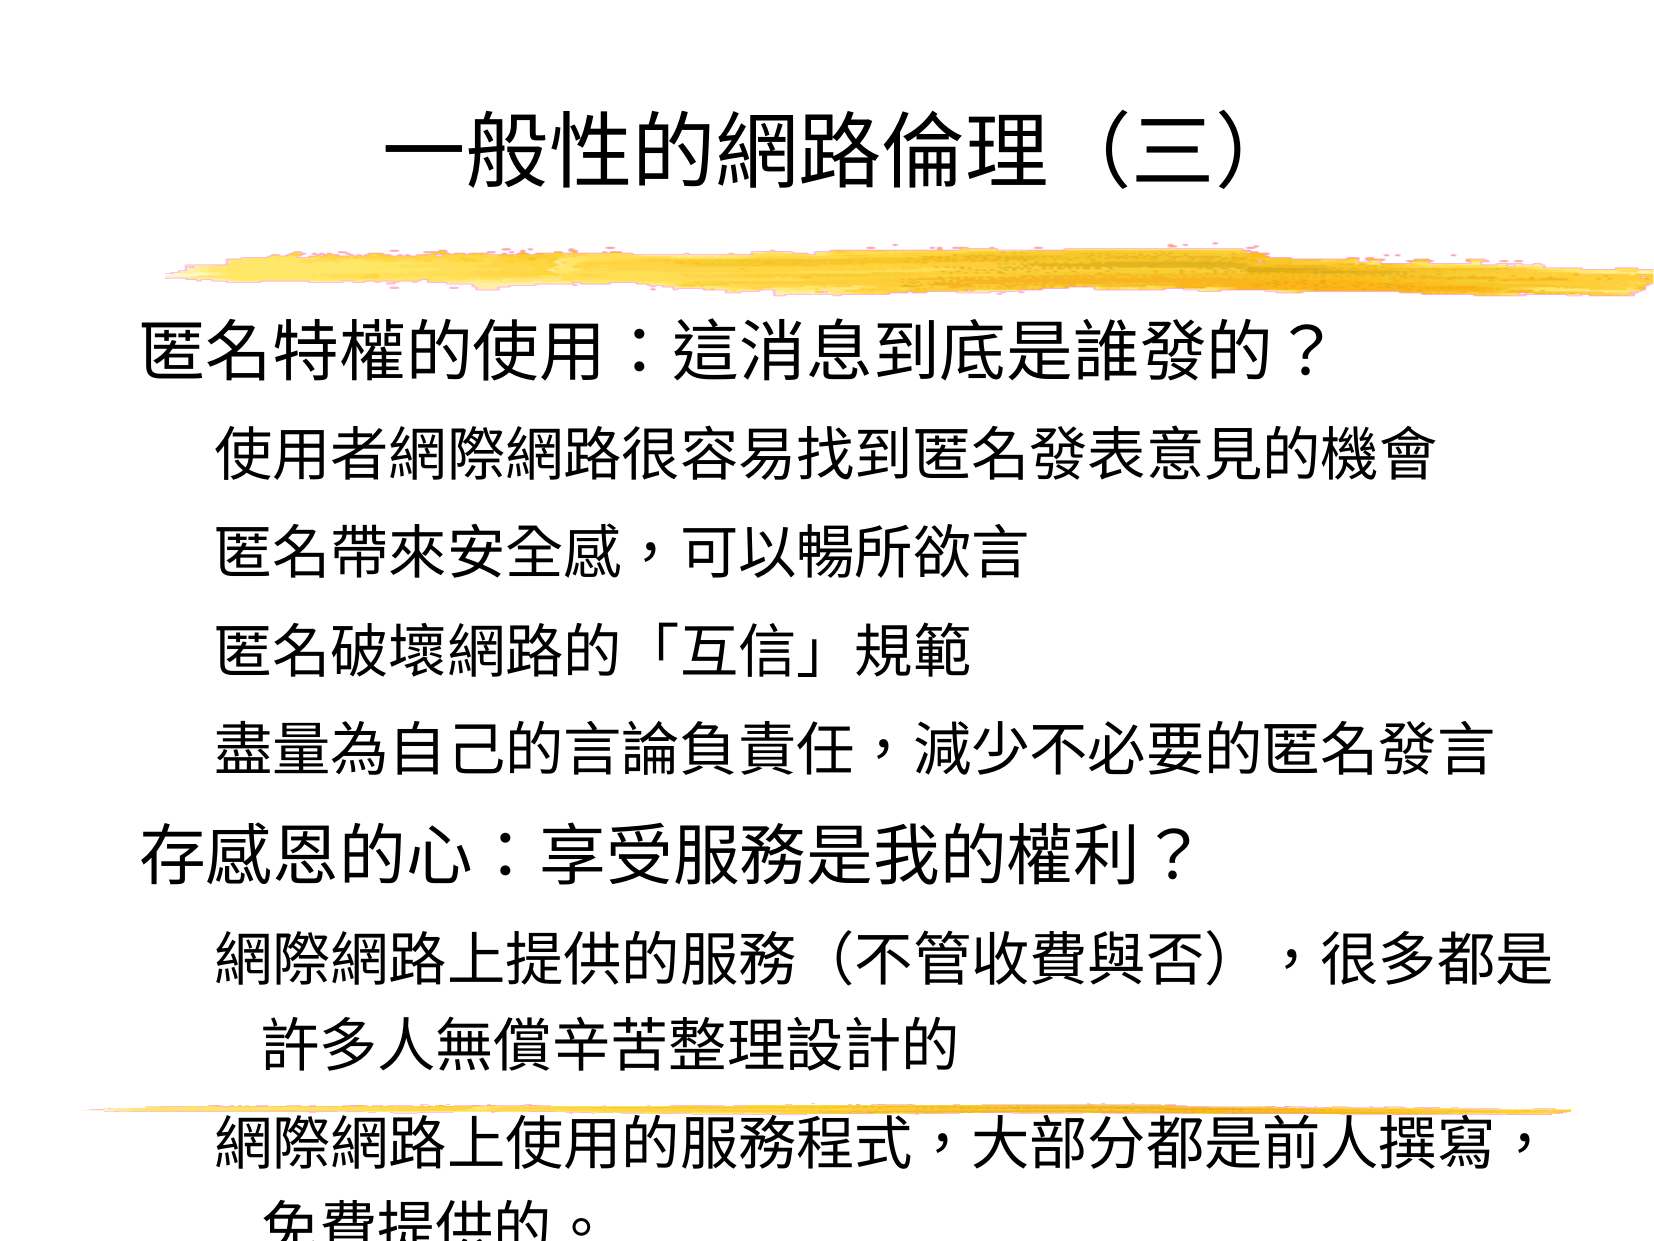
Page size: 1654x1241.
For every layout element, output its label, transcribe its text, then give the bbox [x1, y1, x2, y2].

picture [165, 237, 1654, 308]
title 一般性的網路倫理（三） [137, 41, 1544, 249]
list 匿名特權的使用：這消息到底是誰發的？ 使用者網際網路很容易找到匿名發表意見的機會 匿名帶來安全感，可以暢所欲言 匿名破壞網路的「互信」規範 盡量為自己的言論負責任，減少不必要的匿名發言 存感恩的心：享受服務是我的權利？ 網際網路上提供的服務（不管收費與否），很多都是許多人無償辛苦整理設計的 網際網路上使用的服務程式，大部分都是前人撰寫，免費提供的。 [124, 289, 1580, 1128]
picture [82, 1102, 124, 1117]
